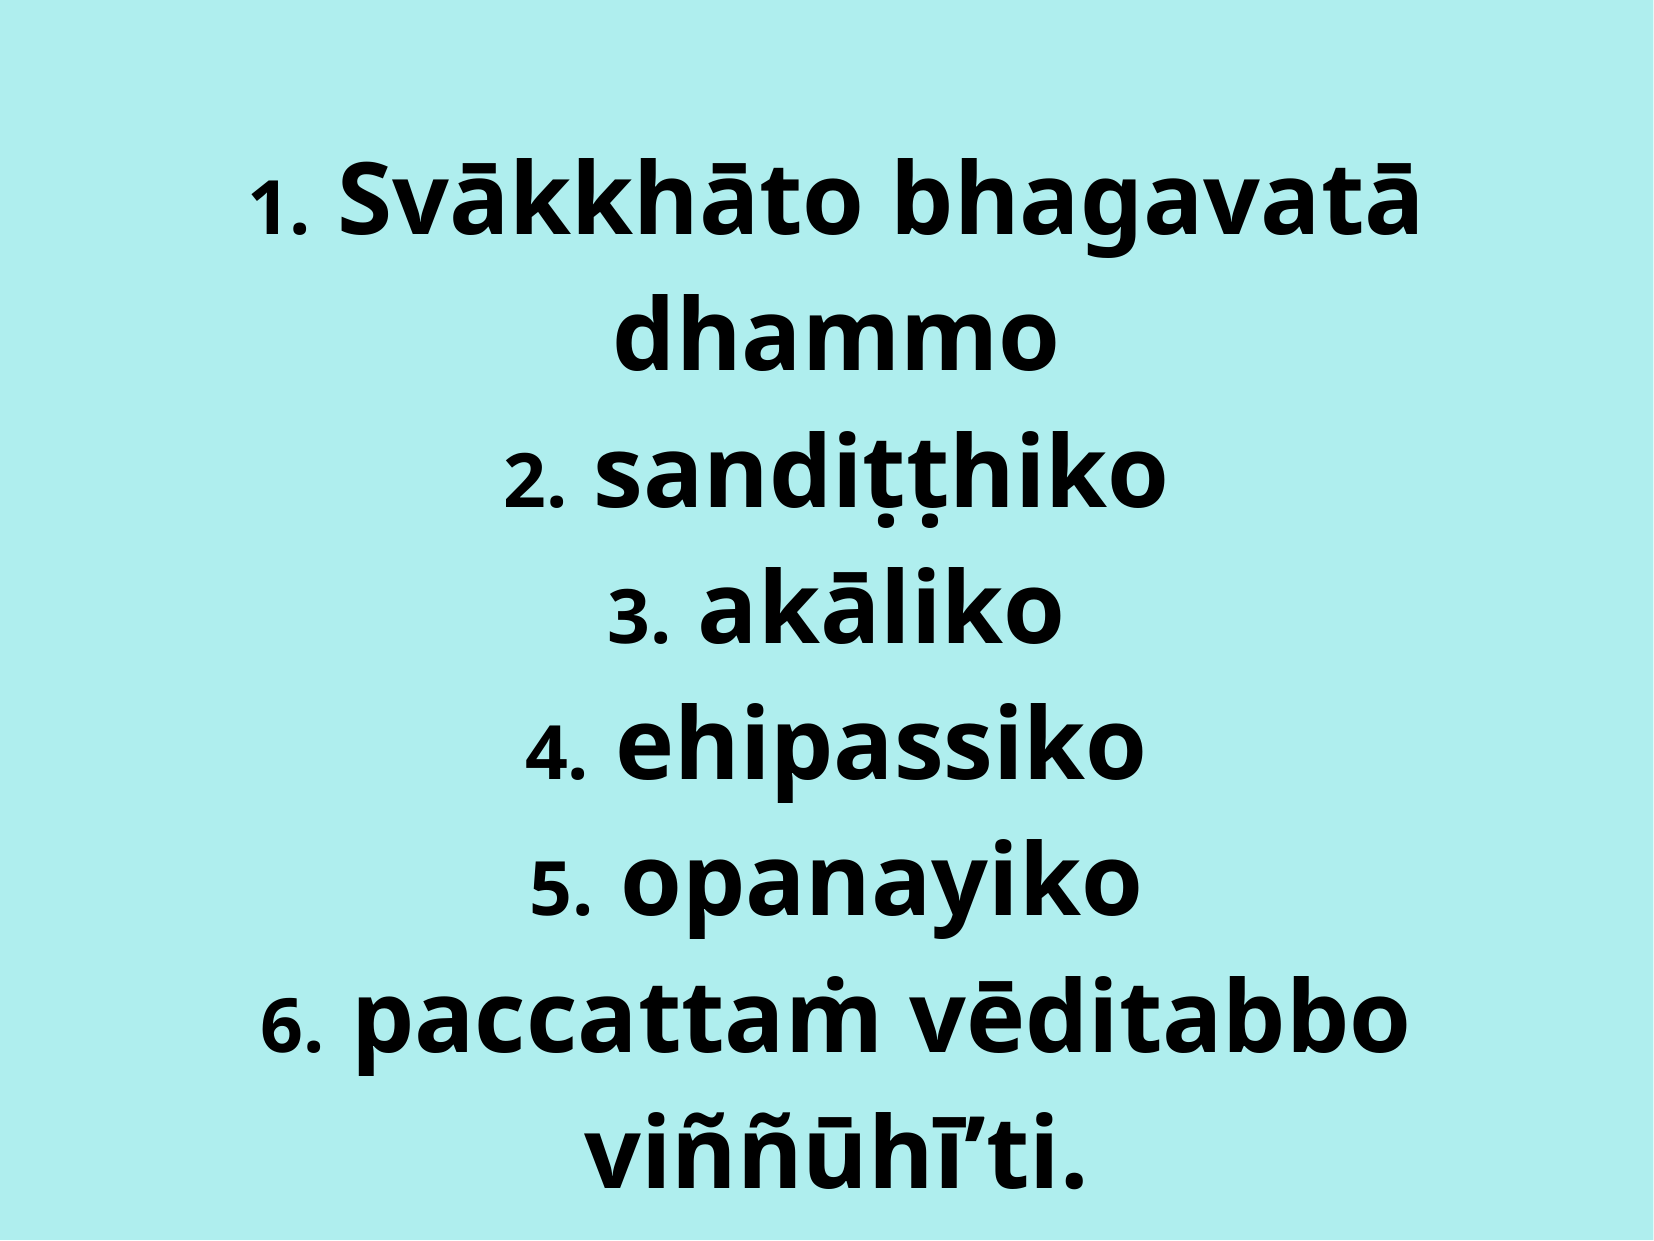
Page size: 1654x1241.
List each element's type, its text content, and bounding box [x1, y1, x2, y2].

subtitle 1. Svākkhāto bhagavatā dhammo 2. sandiṭṭhiko 3. akāliko 4. ehipassiko 5. opanayiko 6. paccattaṁ vēditabbo viññūhī’ti. [42, 127, 1632, 1213]
